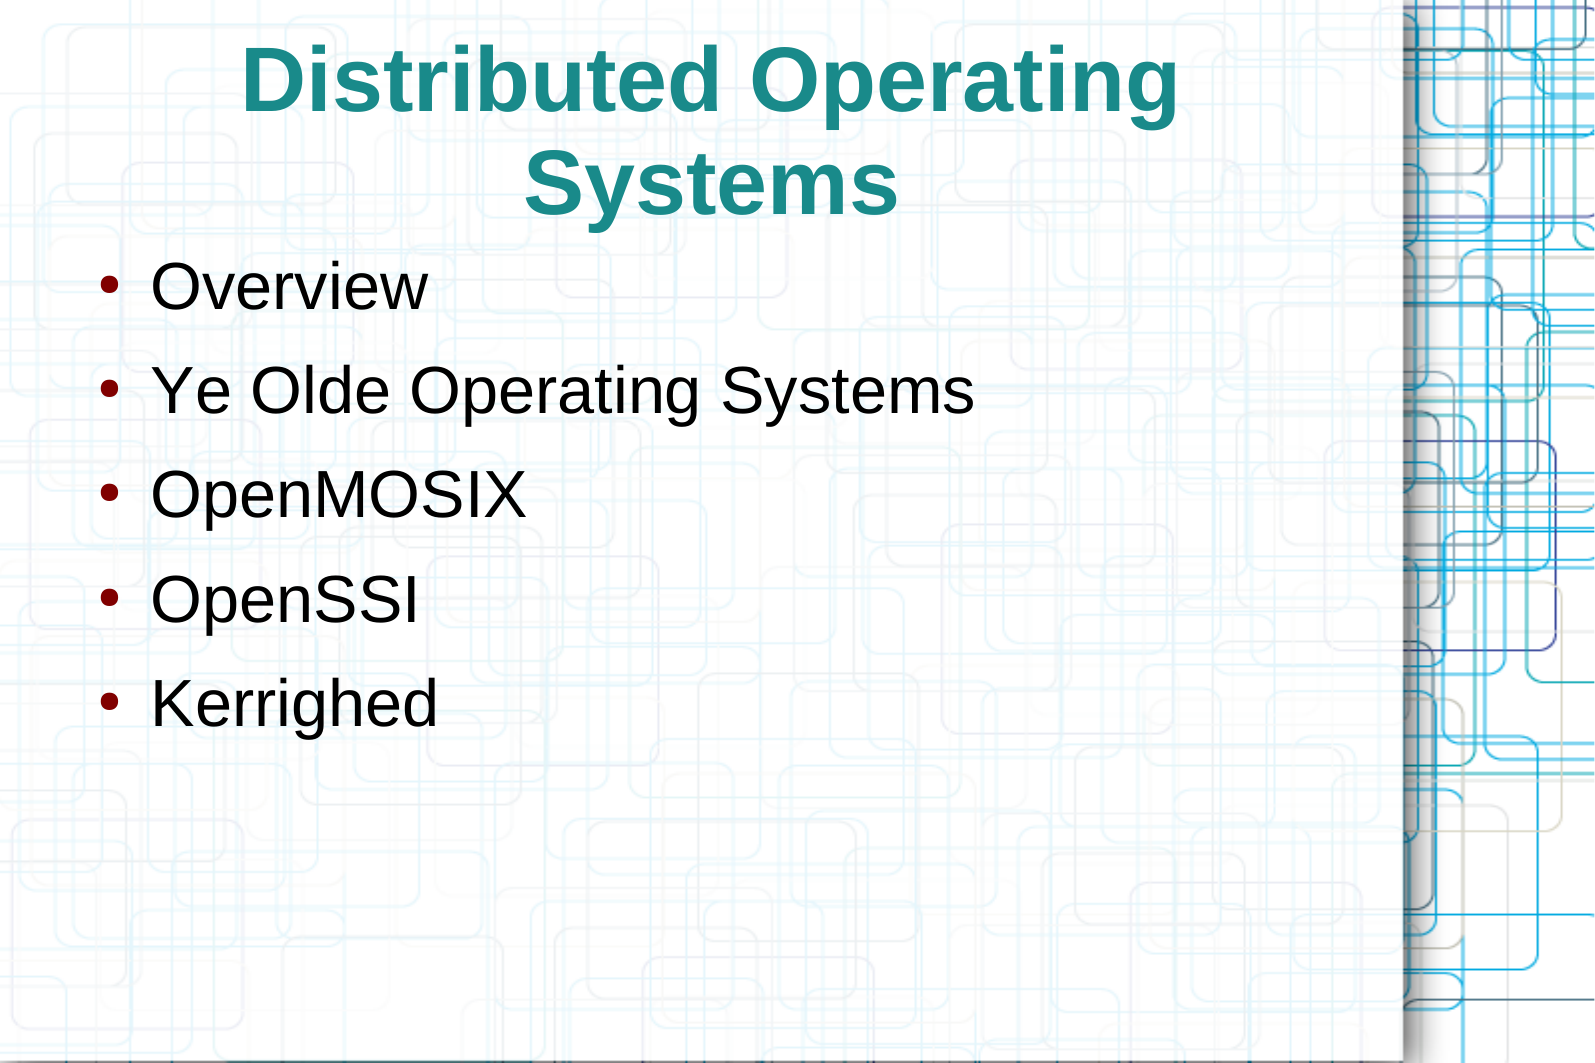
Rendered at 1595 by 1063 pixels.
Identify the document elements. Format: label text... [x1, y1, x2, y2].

list Overview Ye Olde Operating Systems OpenMOSIX OpenSSI Kerrighed [79, 248, 1367, 951]
title Distributed Operating Systems [56, 28, 1367, 234]
picture [0, 0, 1595, 1063]
